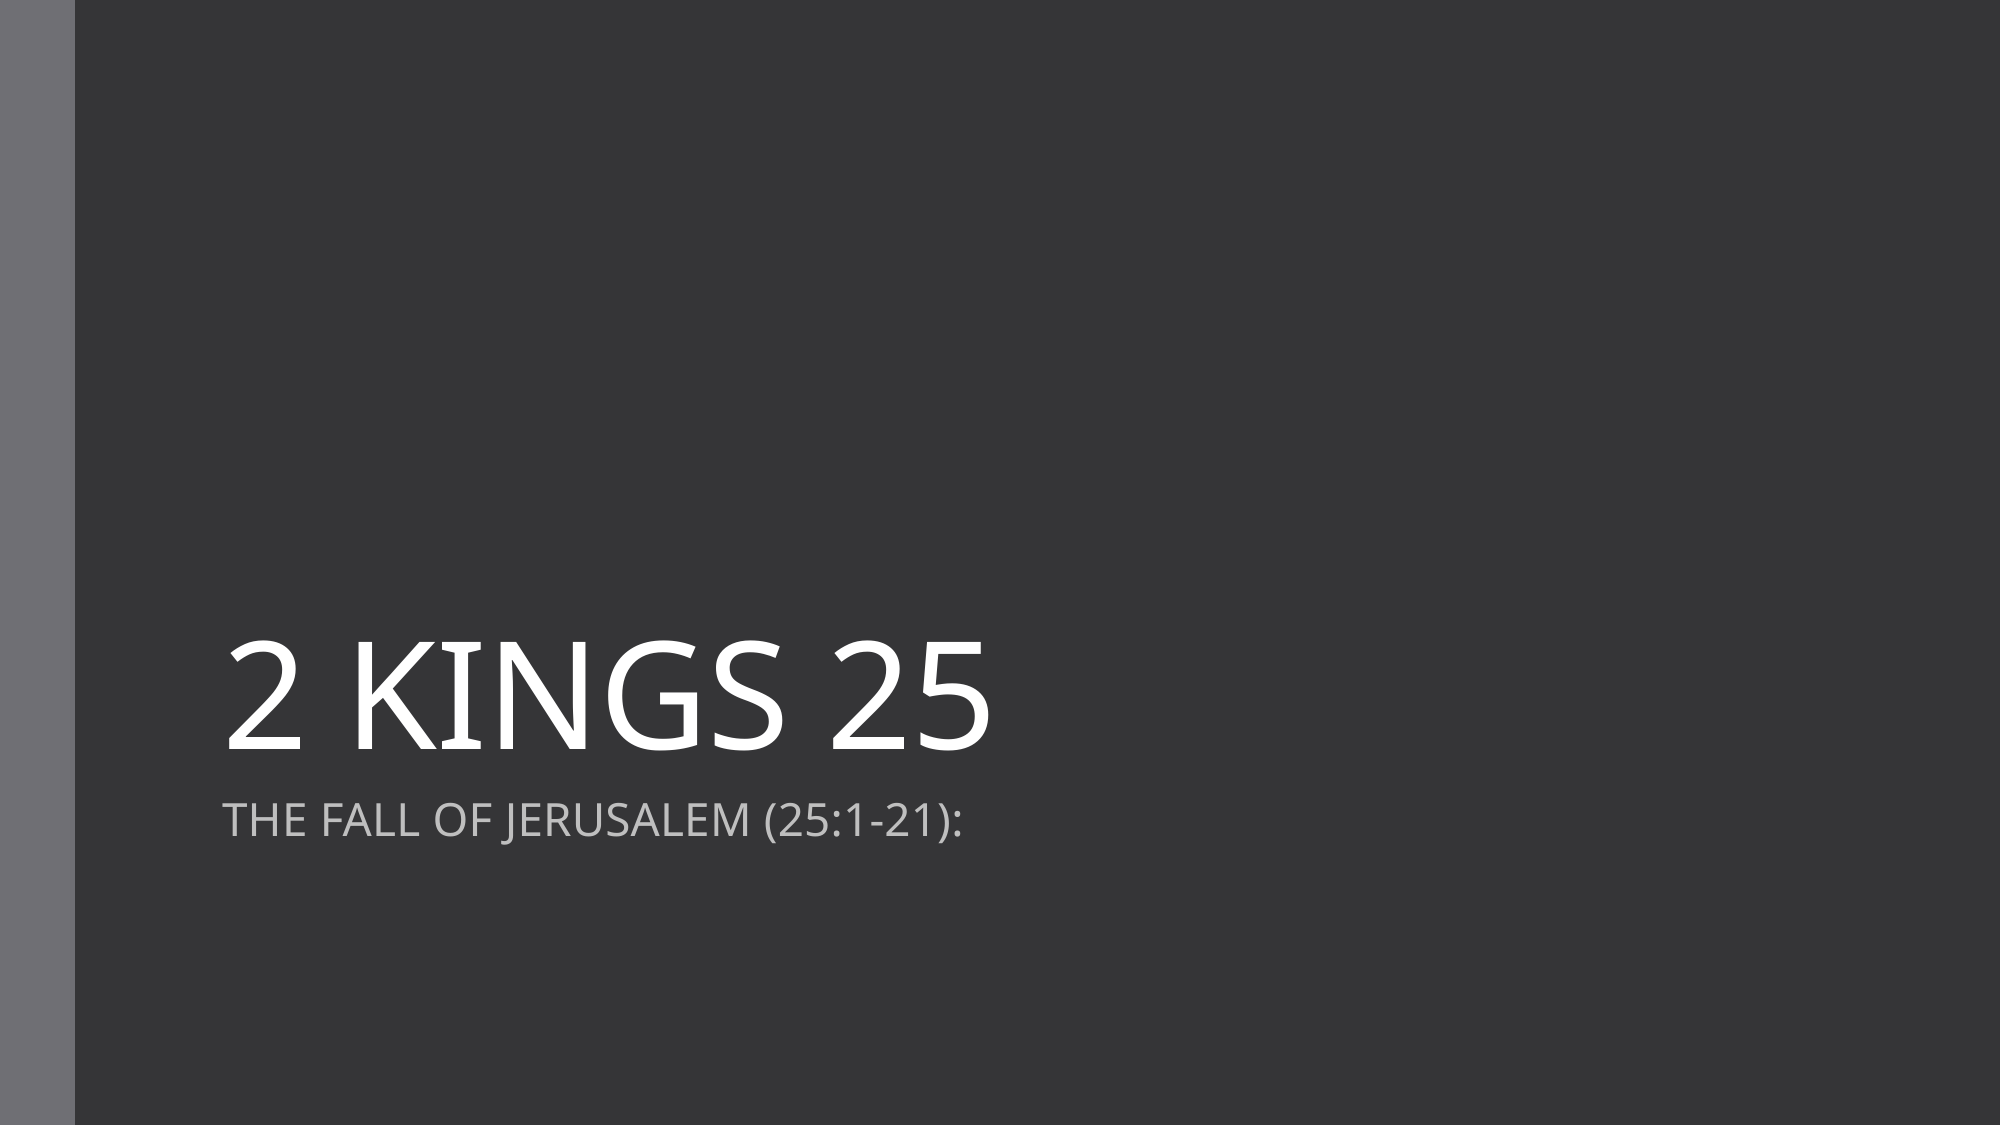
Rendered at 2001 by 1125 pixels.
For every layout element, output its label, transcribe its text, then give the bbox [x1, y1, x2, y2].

subtitle THE FALL OF JERUSALEM (25:1-21): [206, 787, 1752, 1066]
title 2 KINGS 25 [206, 124, 1752, 787]
